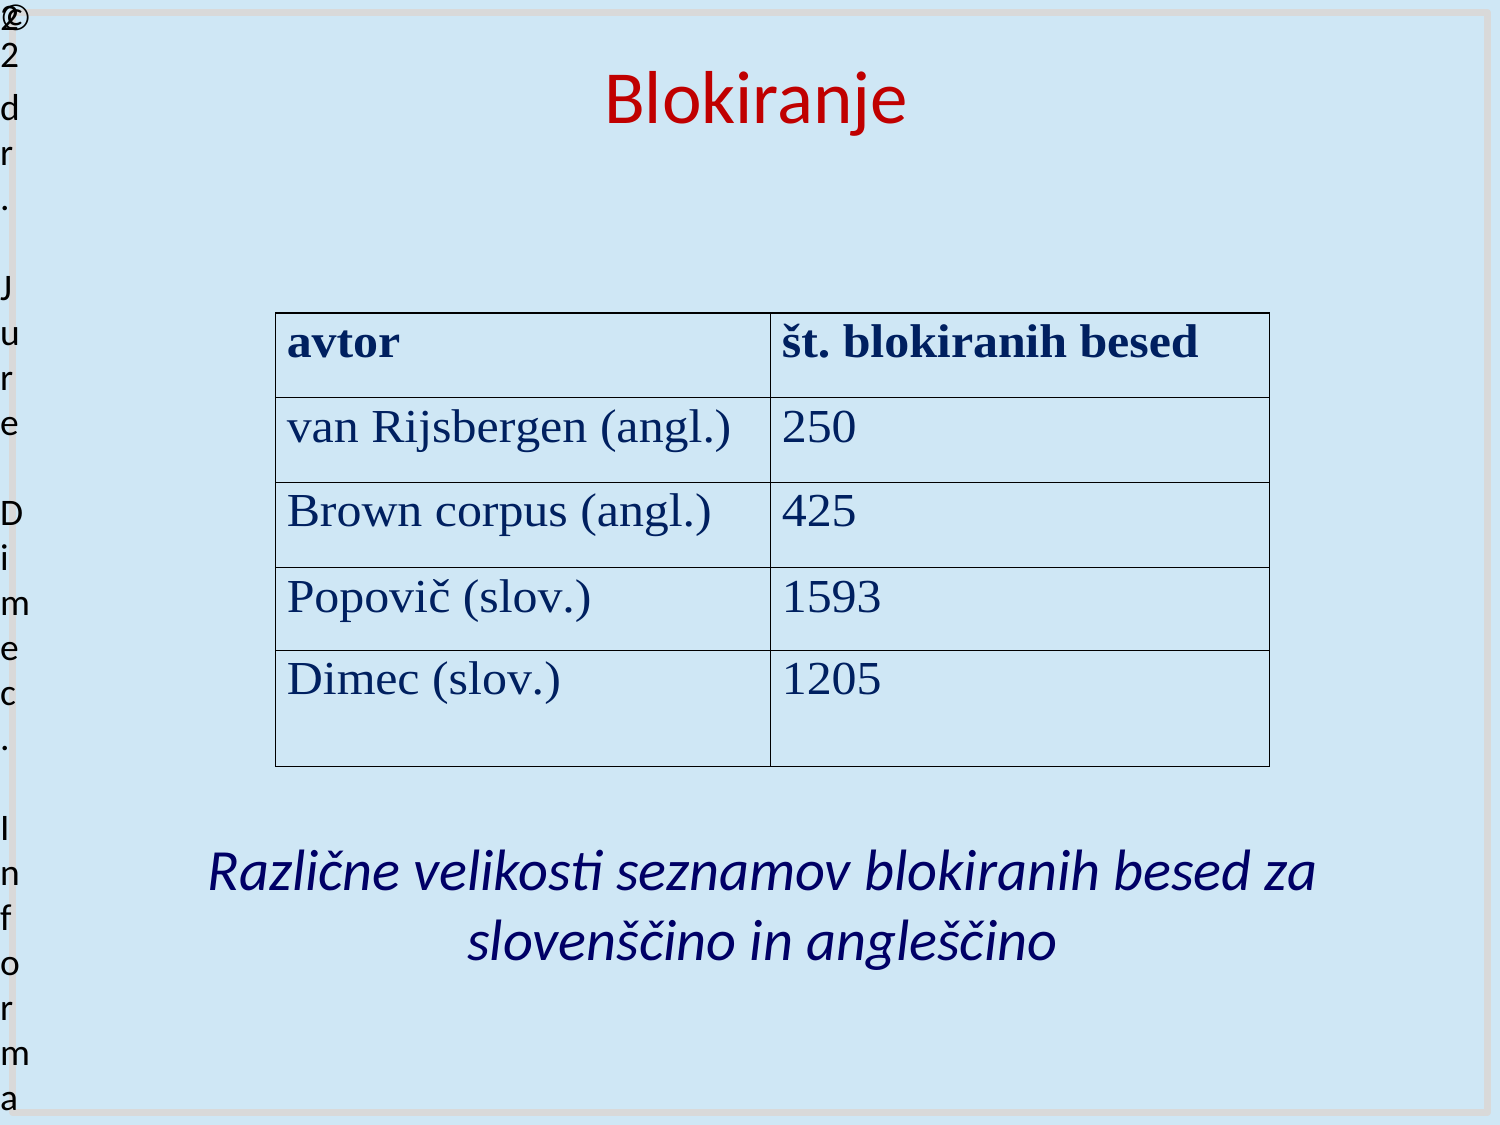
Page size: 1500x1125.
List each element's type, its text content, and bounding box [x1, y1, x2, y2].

title Blokiranje [37, 37, 1475, 150]
text_box Različne velikosti seznamov blokiranih besed za slovenščino in angleščino [174, 824, 1350, 980]
picture [275, 312, 1296, 892]
